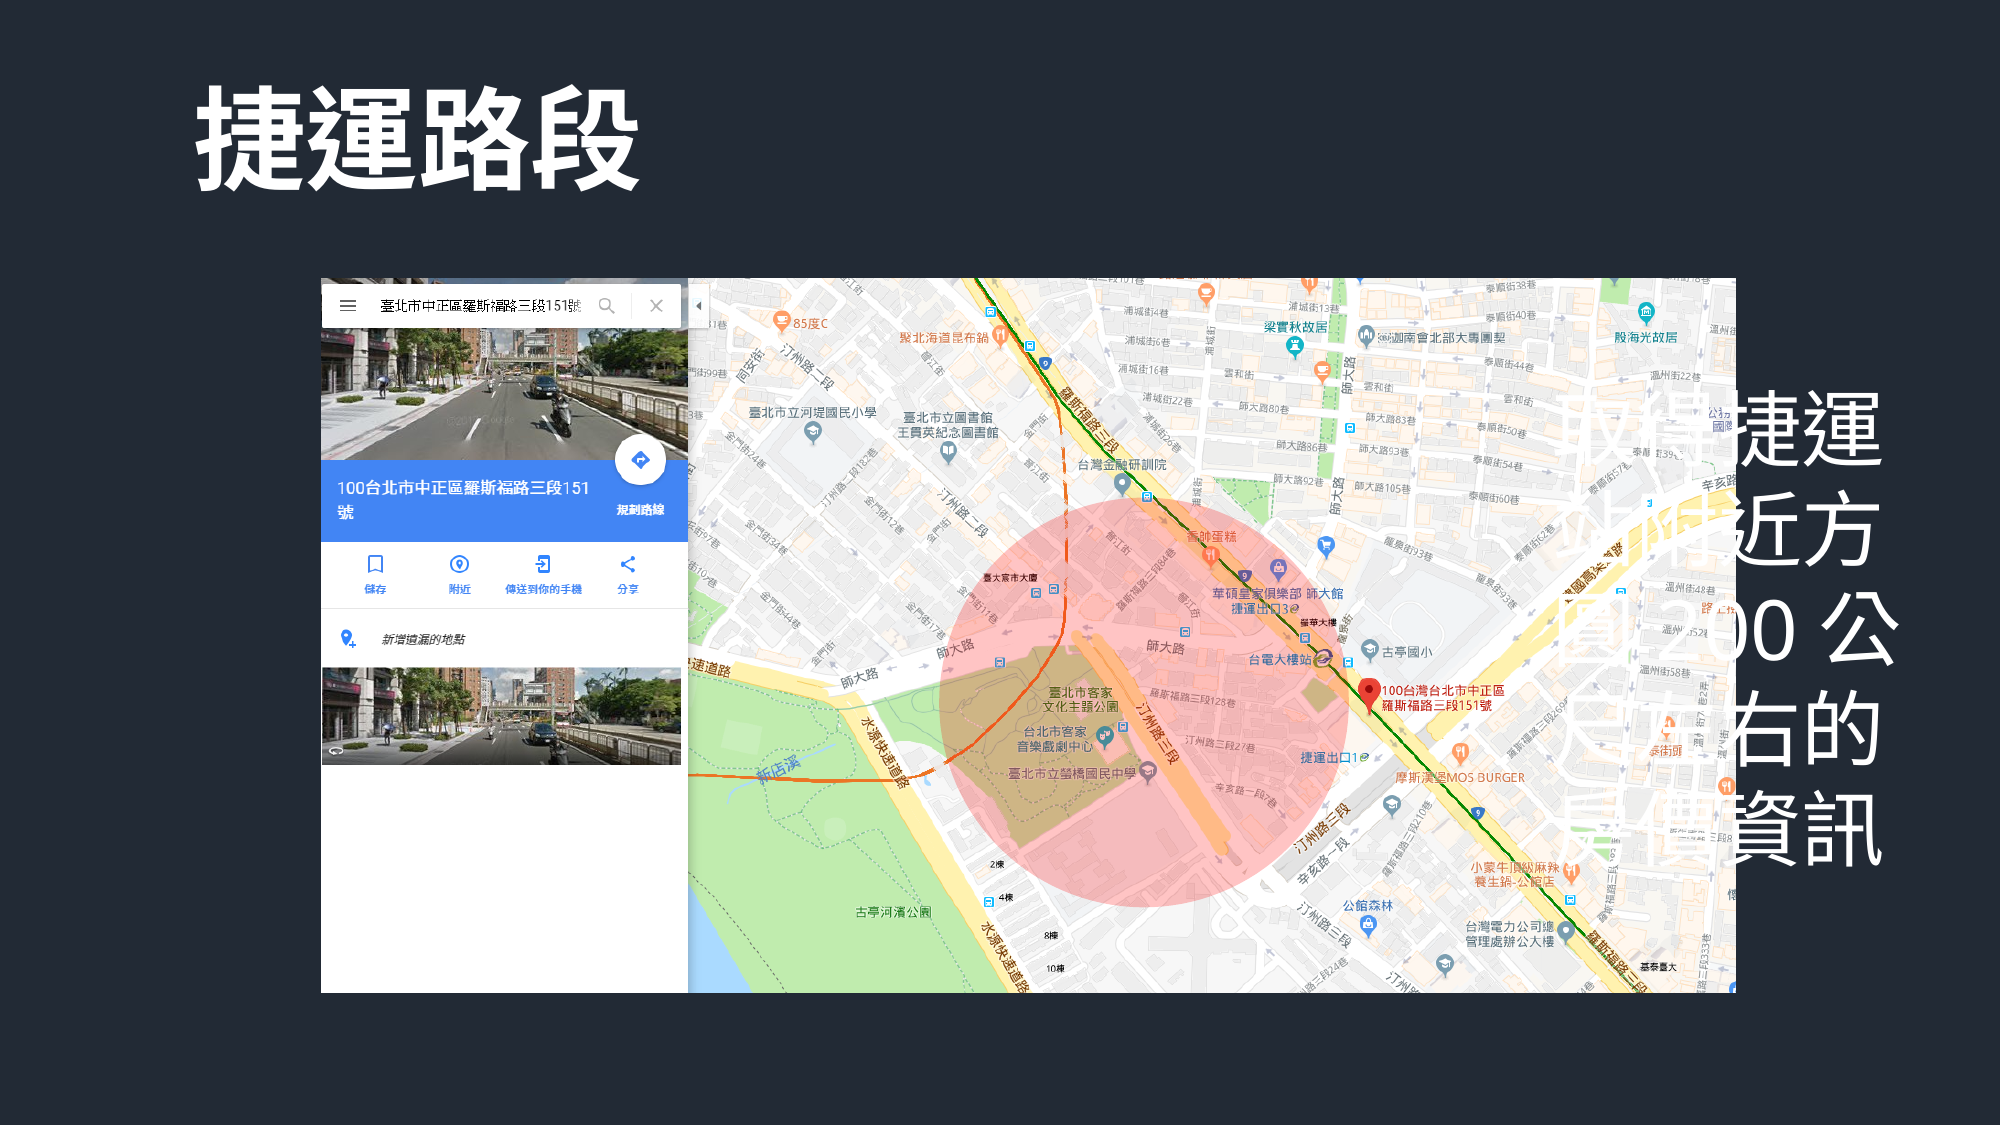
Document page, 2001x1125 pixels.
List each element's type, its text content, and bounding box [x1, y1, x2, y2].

picture [321, 278, 1736, 993]
text_box 取得捷運站附近方圓200公尺左右的房價資訊 [1537, 369, 1967, 936]
text_box [939, 497, 1349, 908]
text_box 捷運路段 [178, 61, 833, 213]
